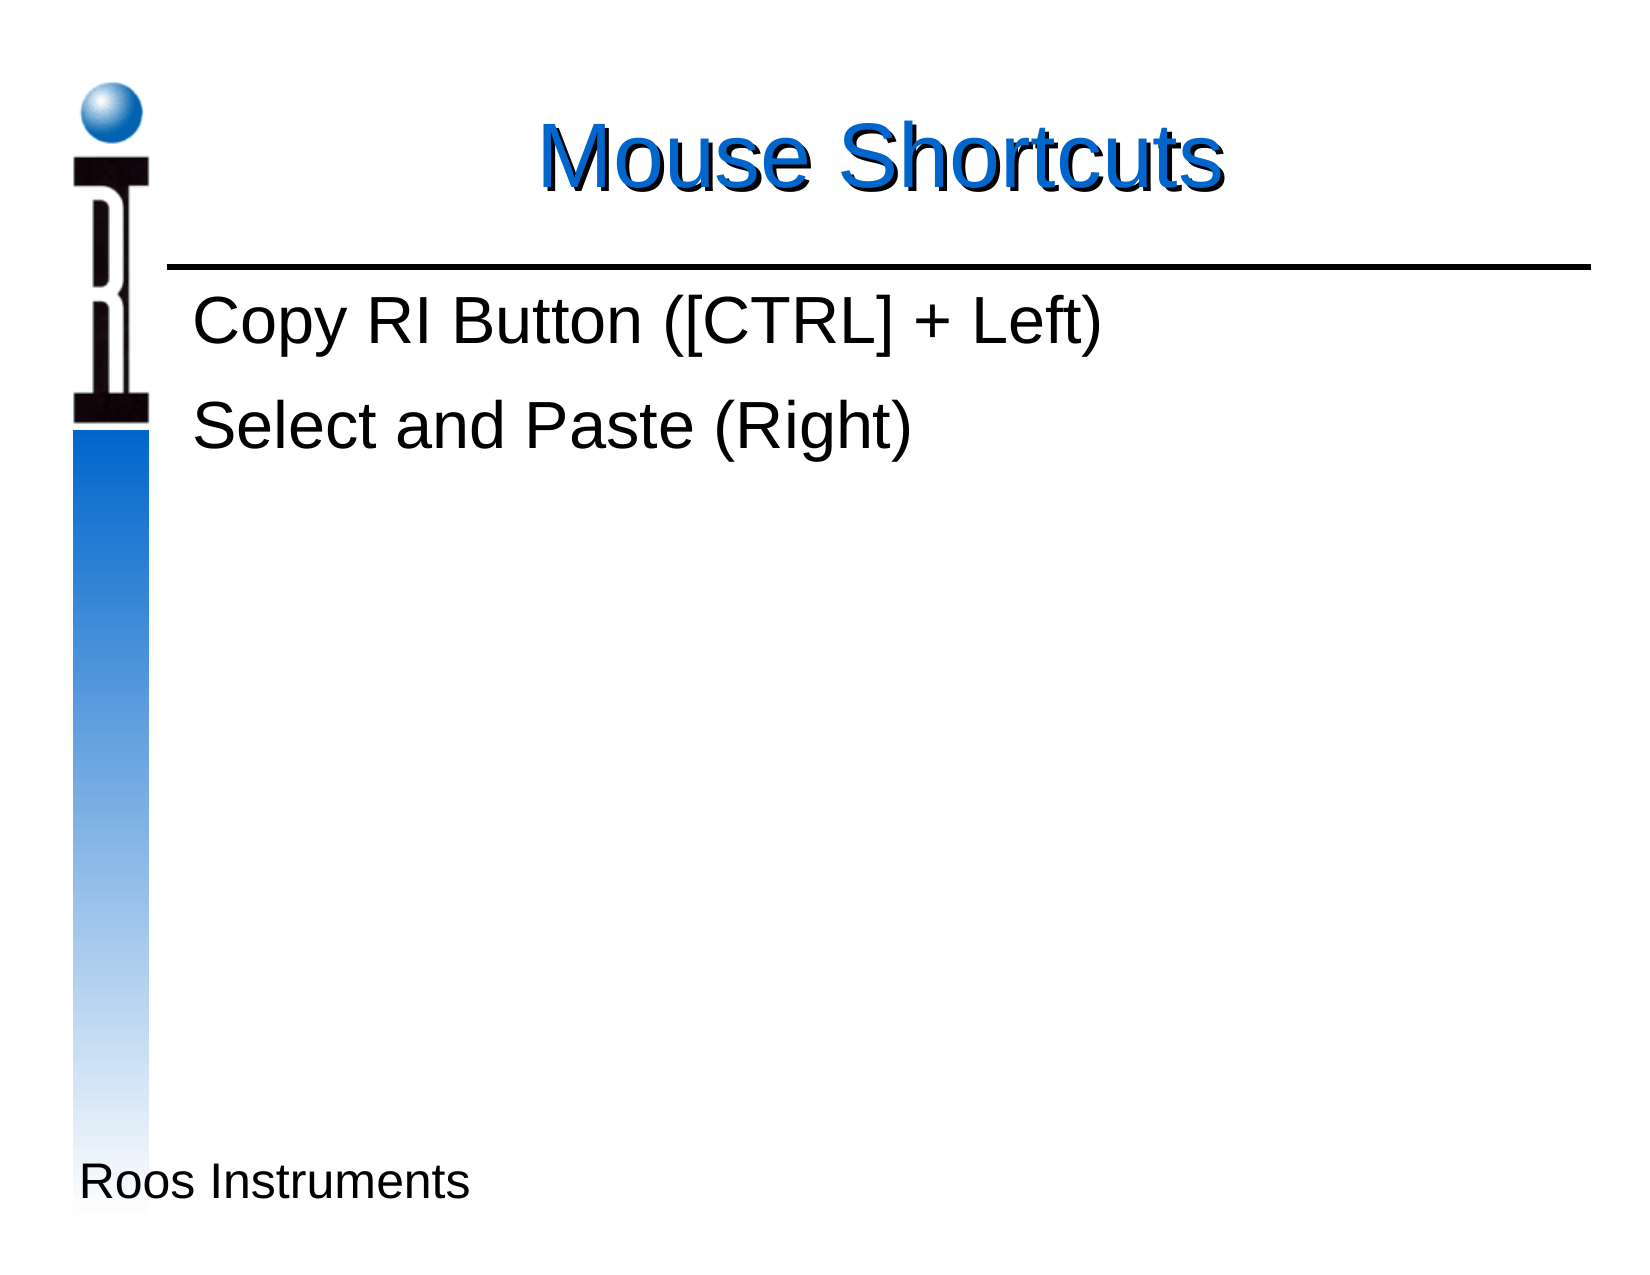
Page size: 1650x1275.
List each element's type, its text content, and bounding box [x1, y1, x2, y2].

title Mouse Shortcuts [171, 66, 1591, 245]
list Copy RI Button ([CTRL] + Left) Select and Paste (Right) [174, 283, 1591, 1079]
picture [69, 78, 154, 430]
